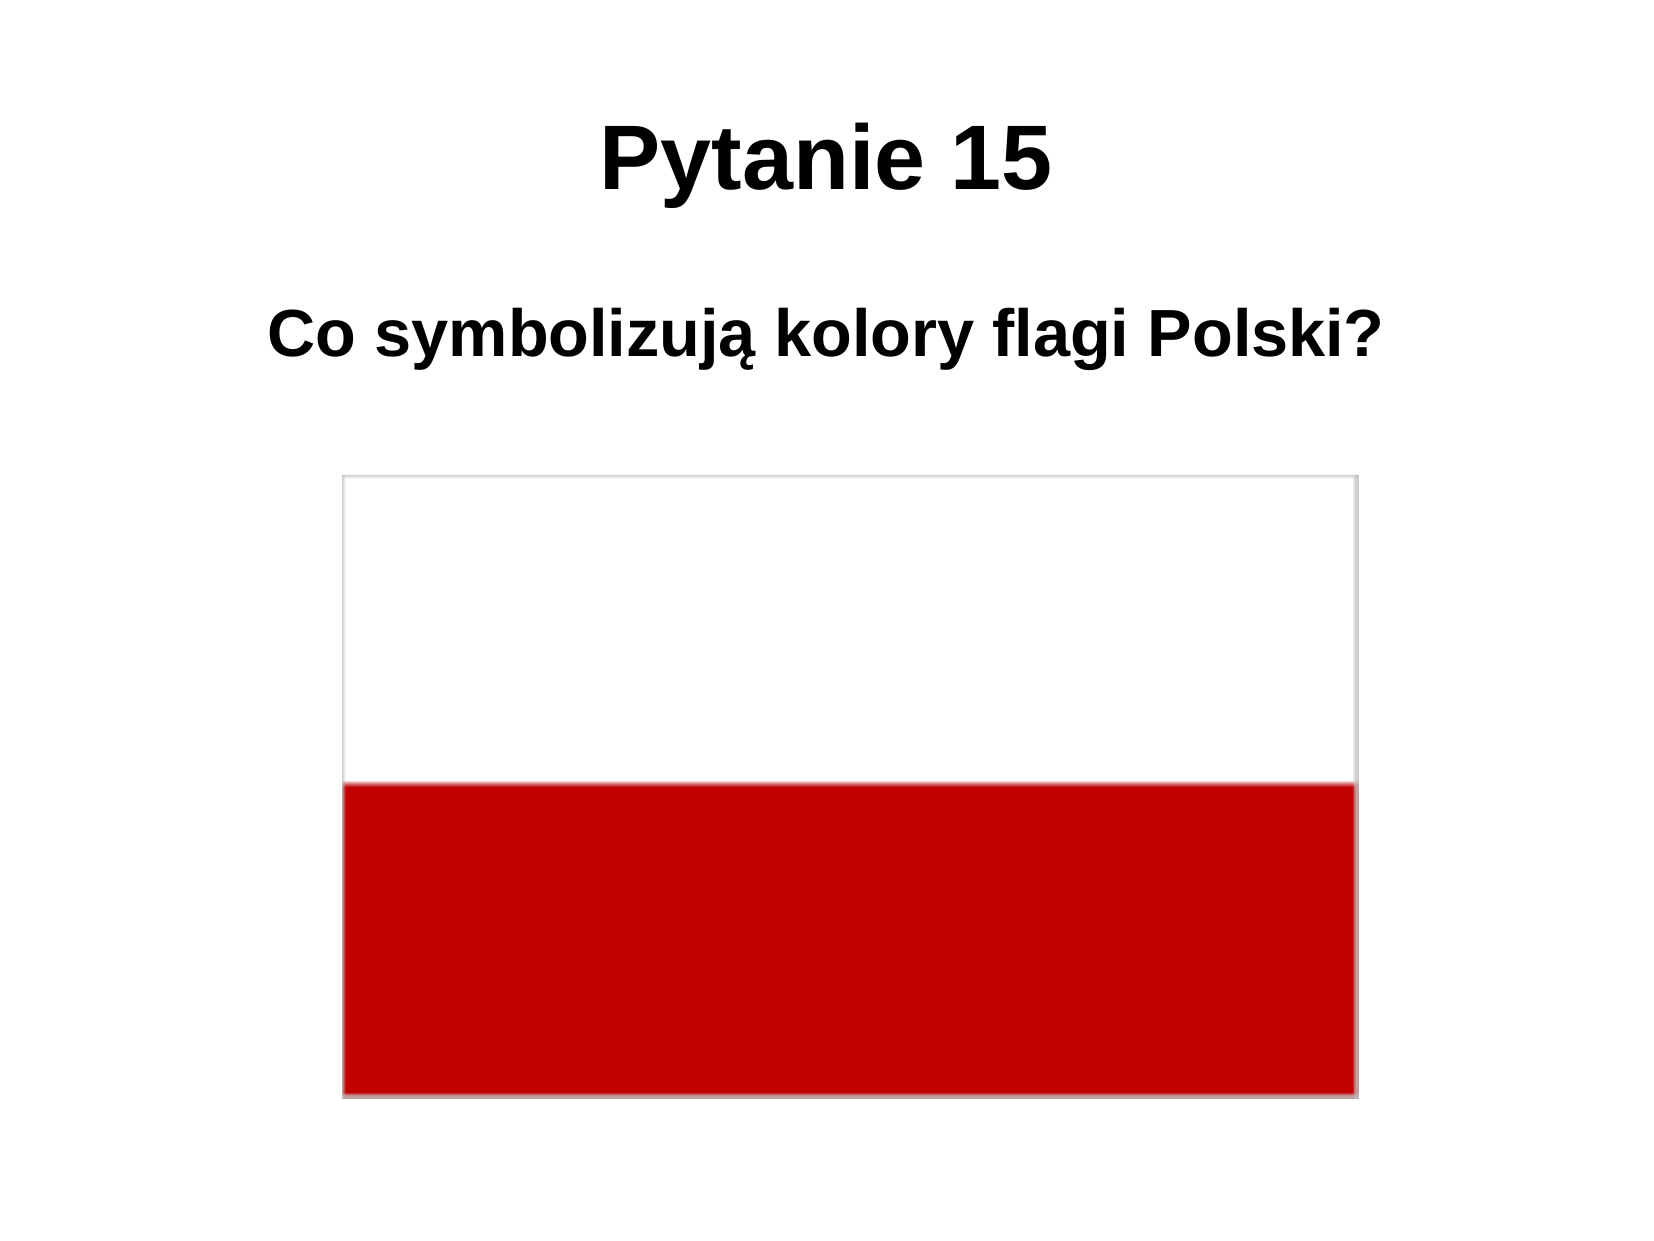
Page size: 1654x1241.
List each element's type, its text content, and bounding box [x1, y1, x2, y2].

picture [342, 475, 1359, 1099]
list Co symbolizują kolory flagi Polski? [82, 290, 1571, 1109]
title Pytanie 15 [82, 49, 1571, 257]
